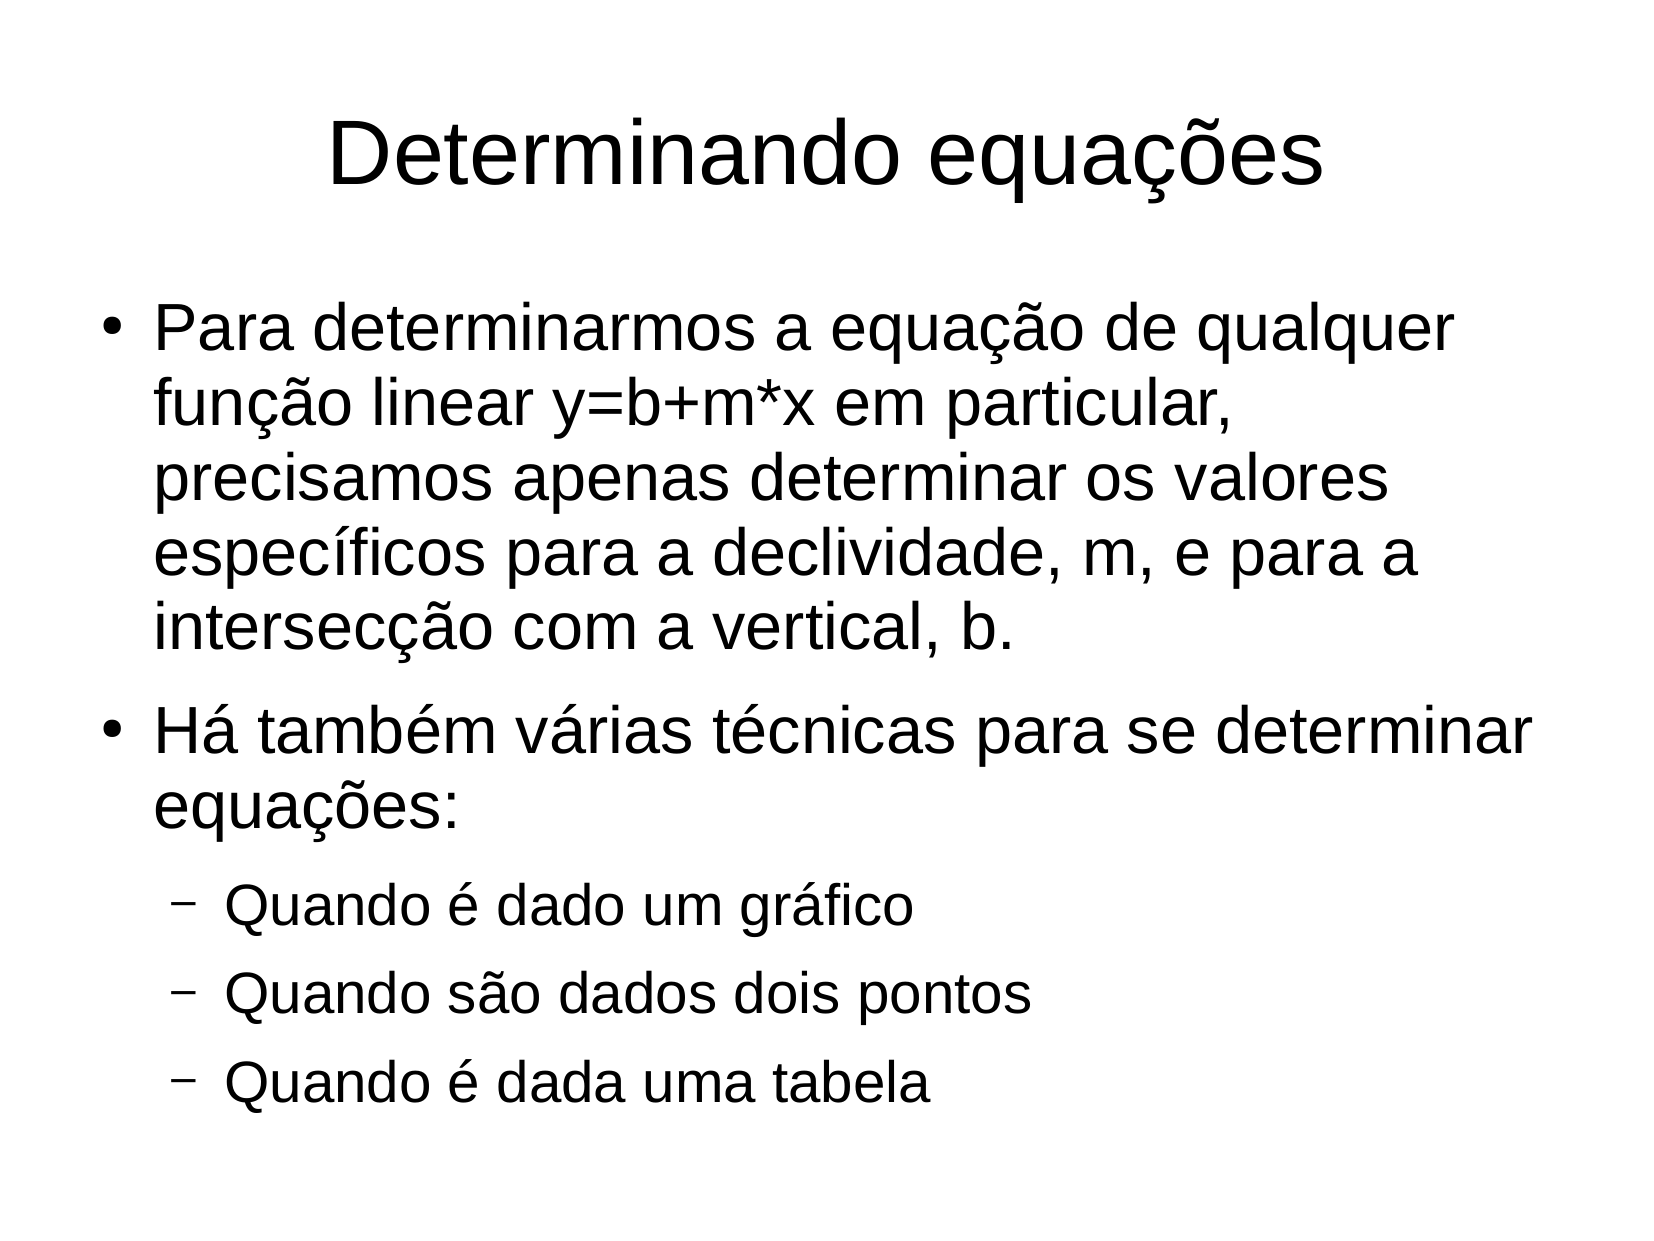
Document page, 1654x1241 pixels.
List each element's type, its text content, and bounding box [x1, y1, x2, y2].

list Para determinarmos a equação de qualquer função linear y=b+m*x em particular, precisamos apenas determinar os valores específicos para a declividade, m, e para a intersecção com a vertical, b. Há também várias técnicas para se determinar equações: Quando é dado um gráfico Quando são dados dois pontos Quando é dada uma tabela [82, 290, 1571, 1010]
title Determinando equações [82, 49, 1571, 257]
